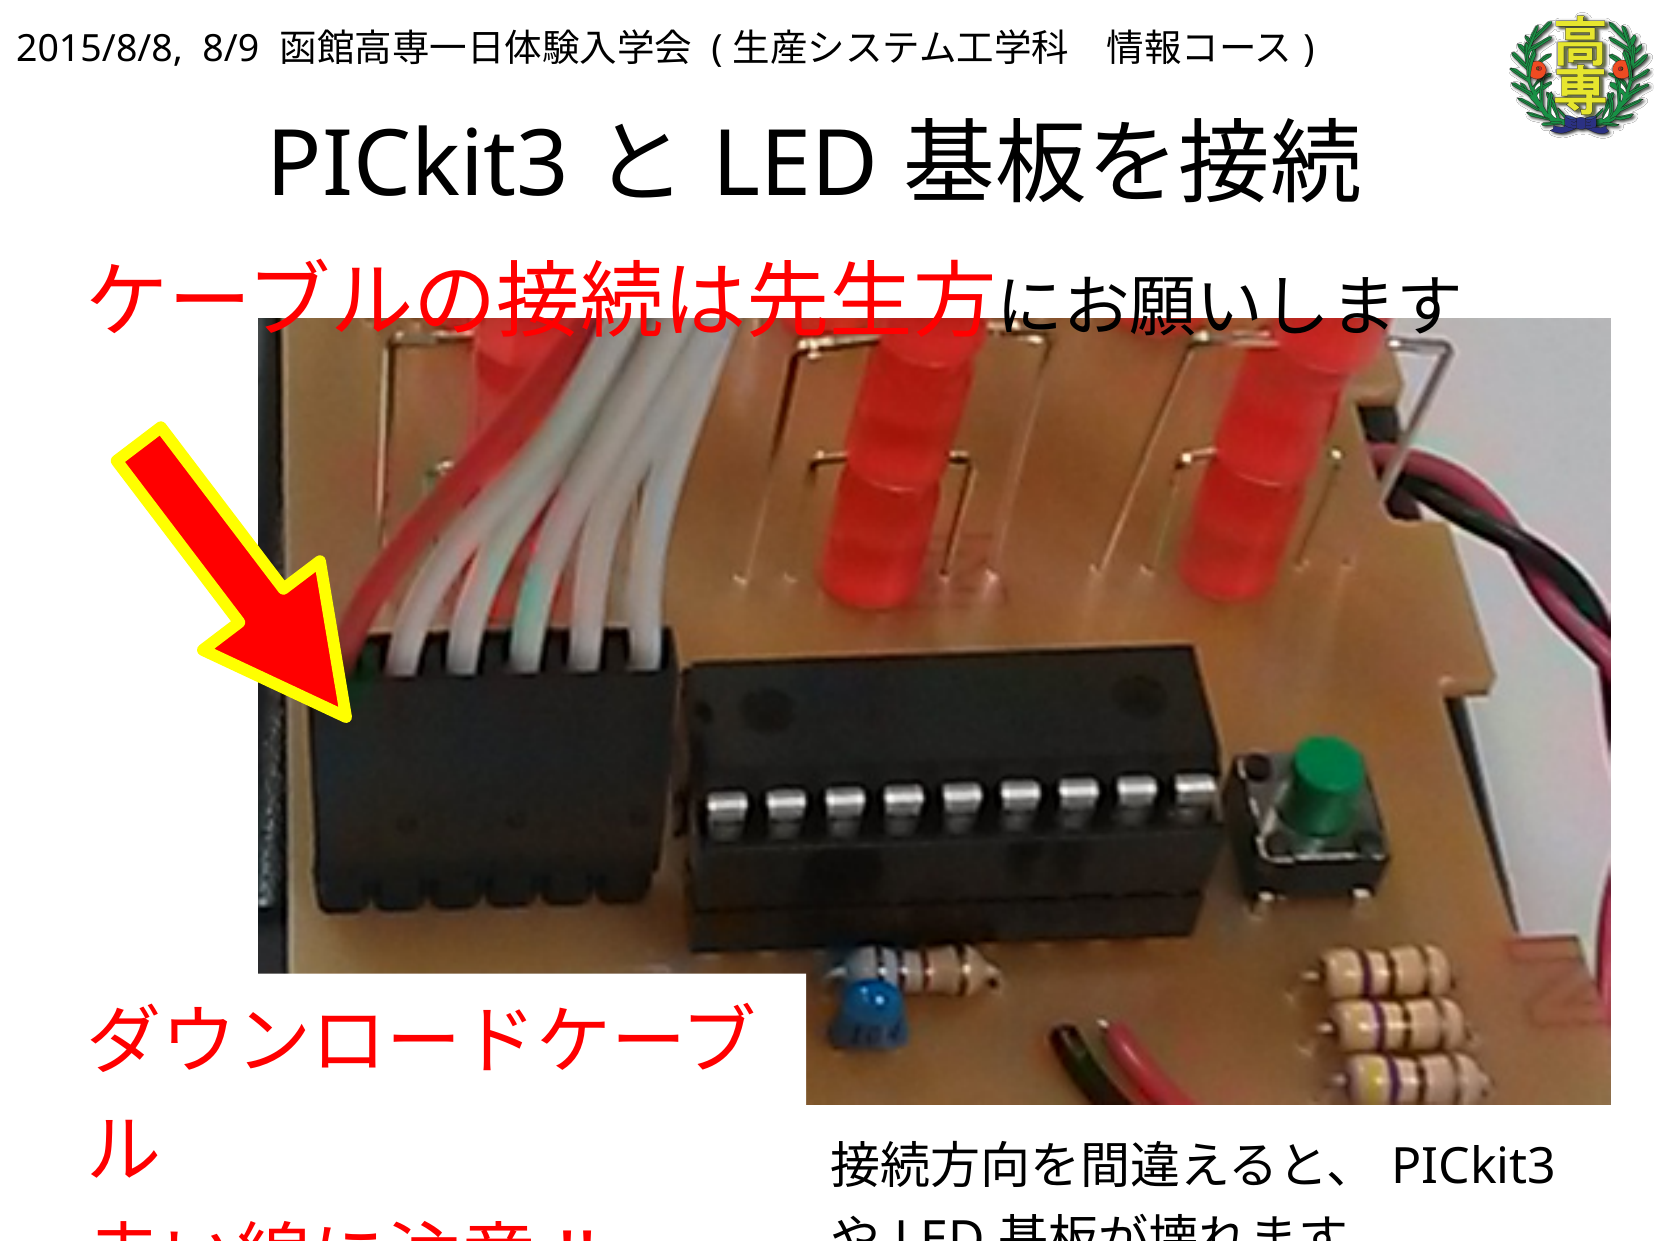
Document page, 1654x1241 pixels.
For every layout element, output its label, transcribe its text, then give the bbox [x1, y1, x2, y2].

text_box 接続方向を間違えると、PICkit3やLED基板が壊れます [815, 1117, 1587, 1241]
list ケーブルの接続は先生方にお願いします [85, 233, 1574, 953]
title PICkit3とLED基板を接続 [70, 52, 1559, 260]
text_box ダウンロードケーブル 赤い線に注意!! [71, 973, 807, 1150]
picture [1506, 0, 1654, 157]
picture [258, 318, 1611, 1105]
text_box [116, 427, 347, 718]
